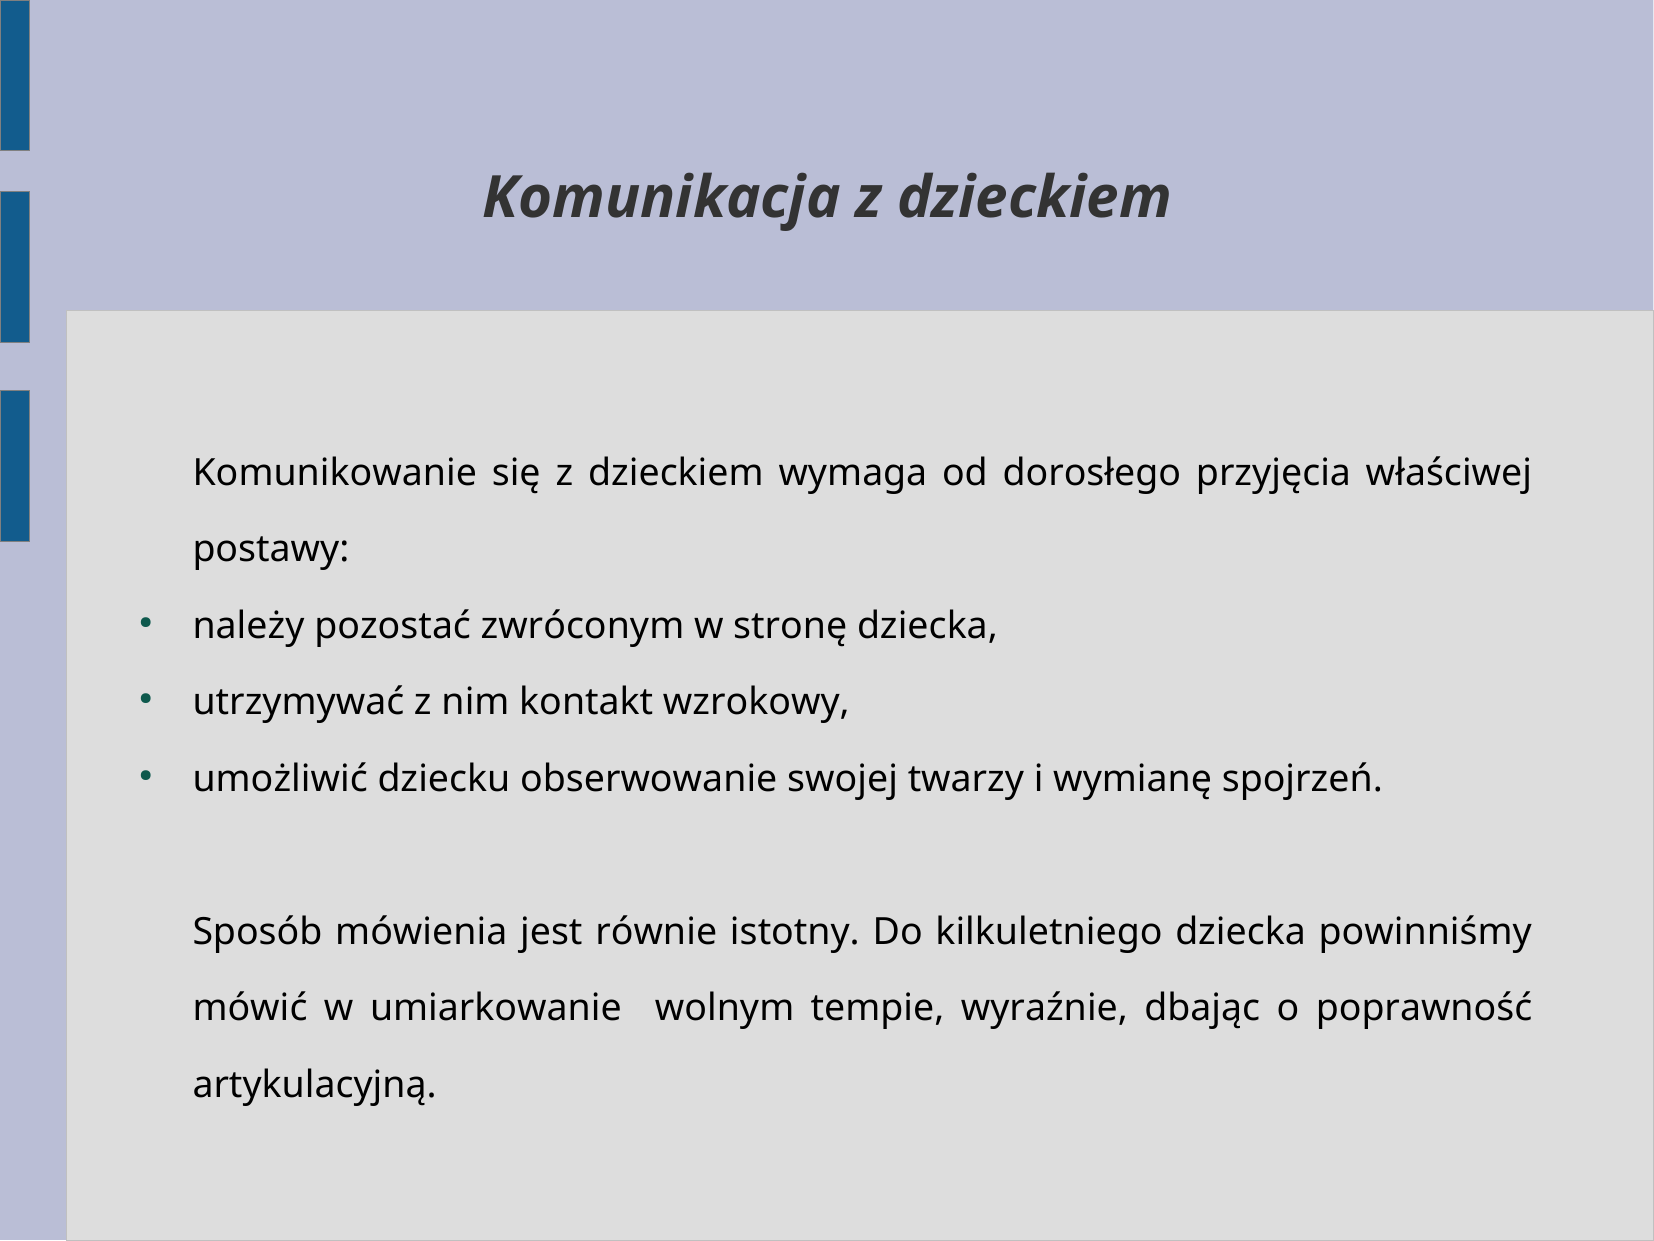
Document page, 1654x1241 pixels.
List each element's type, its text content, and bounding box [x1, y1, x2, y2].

list Komunikowanie się z dzieckiem wymaga od dorosłego przyjęcia właściwej postawy: należy pozostać zwróconym w stronę dziecka, utrzymywać z nim kontakt wzrokowy, umożliwić dziecku obserwowanie swojej twarzy i wymianę spojrzeń. Sposób mówienia jest równie istotny. Do kilkuletniego dziecka powinniśmy mówić w umiarkowanie wolnym tempie, wyraźnie, dbając o poprawność artykulacyjną. [121, 344, 1534, 1126]
title Komunikacja z dzieckiem [121, 91, 1534, 299]
